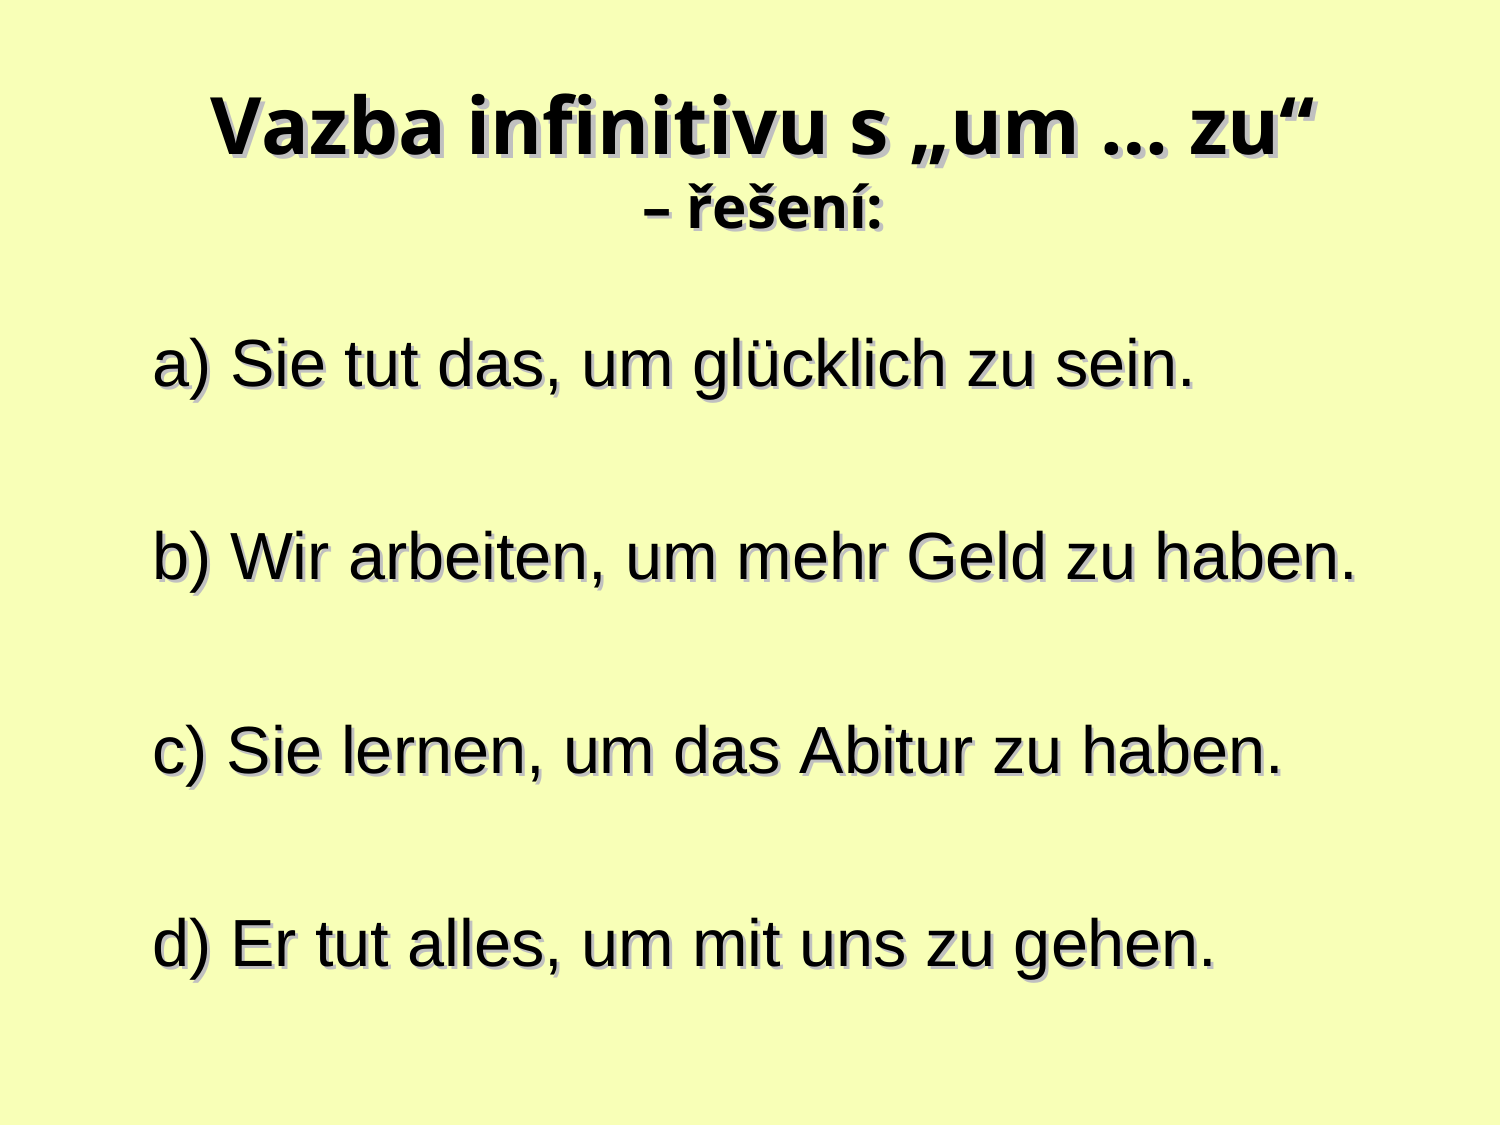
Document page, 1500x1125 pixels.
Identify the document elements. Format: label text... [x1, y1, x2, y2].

title Vazba infinitivu s „um … zu“ – řešení: [75, 40, 1451, 276]
list a) Sie tut das, um glücklich zu sein. b) Wir arbeiten, um mehr Geld zu haben. c) Sie lernen, um das Abitur zu haben. d) Er tut alles, um mit uns zu gehen. [137, 312, 1451, 1000]
